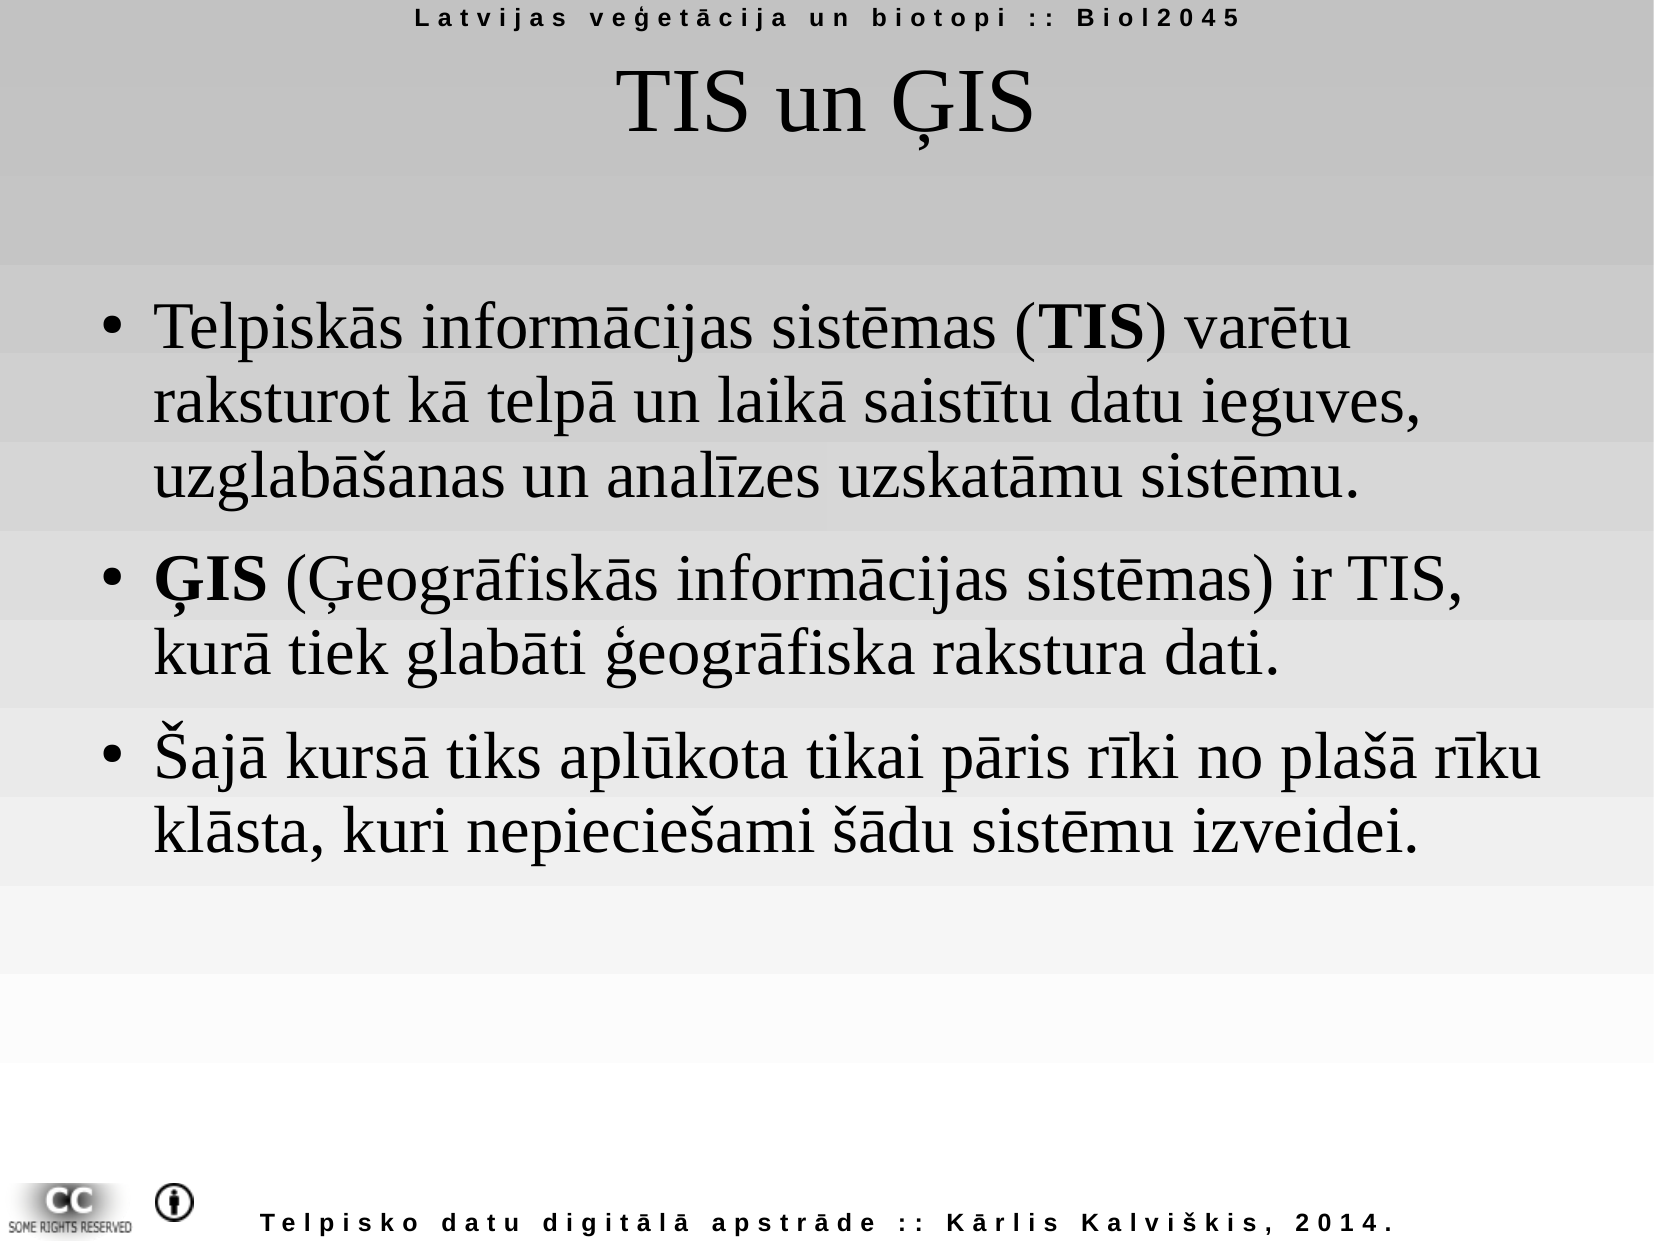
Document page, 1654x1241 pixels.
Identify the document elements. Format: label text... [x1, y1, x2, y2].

title TIS un ĢIS [29, 49, 1625, 296]
list Telpiskās informācijas sistēmas (TIS) varētu raksturot kā telpā un laikā saistītu datu ieguves, uzglabāšanas un analīzes uzskatāmu sistēmu. ĢIS (Ģeogrāfiskās informācijas sistēmas) ir TIS, kurā tiek glabāti ģeogrāfiska rakstura dati. Šajā kursā tiks aplūkota tikai pāris rīki no plašā rīku klāsta, kuri nepieciešami šādu sistēmu izveidei. [82, 289, 1571, 1113]
picture [0, 0, 1654, 1241]
